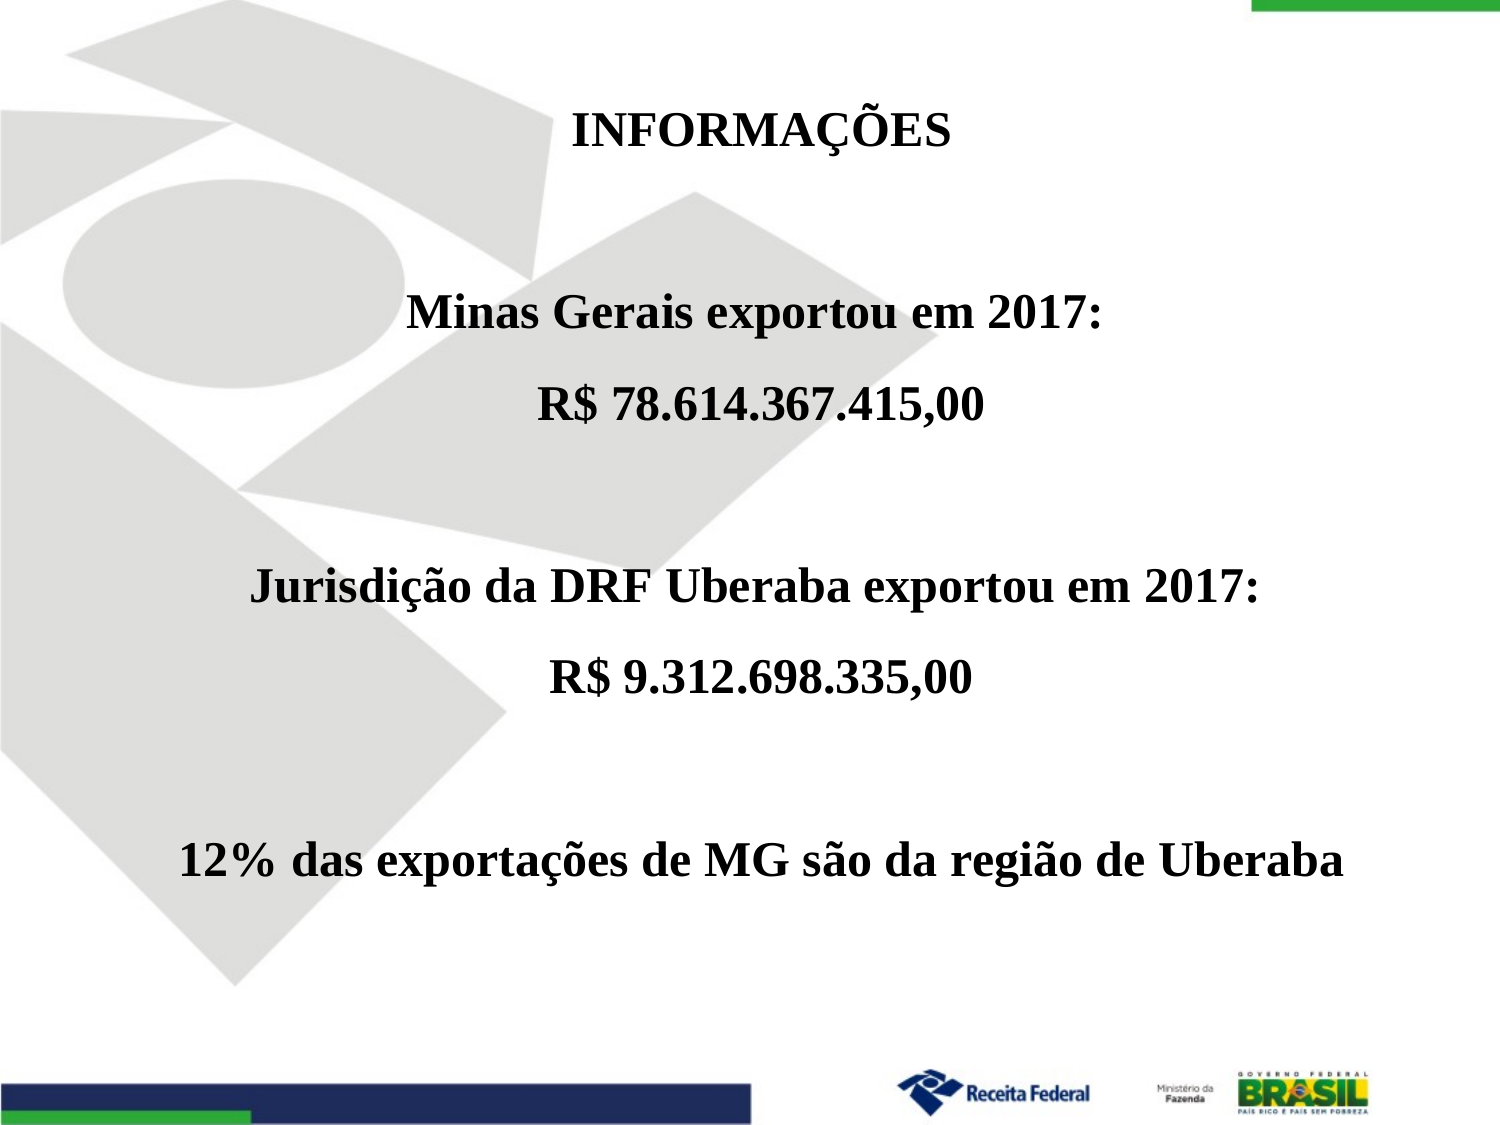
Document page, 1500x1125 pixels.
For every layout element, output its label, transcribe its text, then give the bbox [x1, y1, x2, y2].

picture [0, 0, 1500, 1125]
text_box INFORMAÇÕES Minas Gerais exportou em 2017: R$ 78.614.367.415,00 Jurisdição da DRF Uberaba exportou em 2017: R$ 9.312.698.335,00 12% das exportações de MG são da região de Uberaba [106, 88, 1418, 1125]
